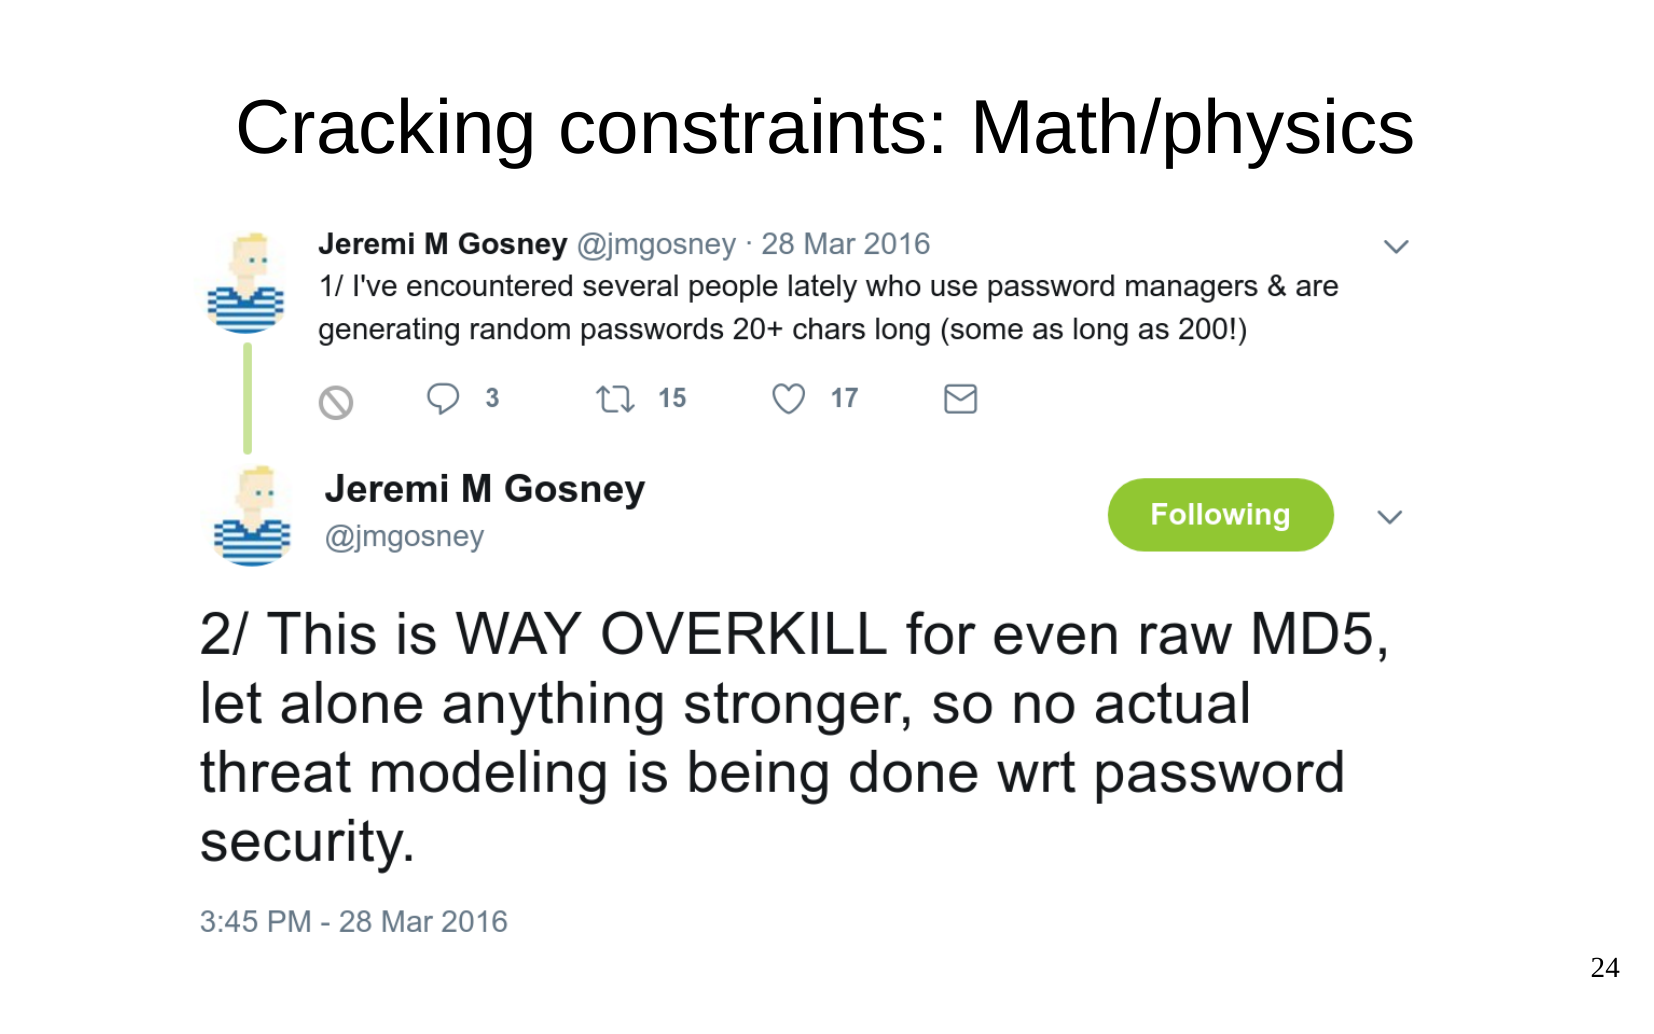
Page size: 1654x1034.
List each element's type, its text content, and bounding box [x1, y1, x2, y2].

text_box <number> [1560, 951, 1621, 1023]
title Cracking constraints: Math/physics [82, 41, 1571, 214]
picture [170, 211, 1441, 961]
